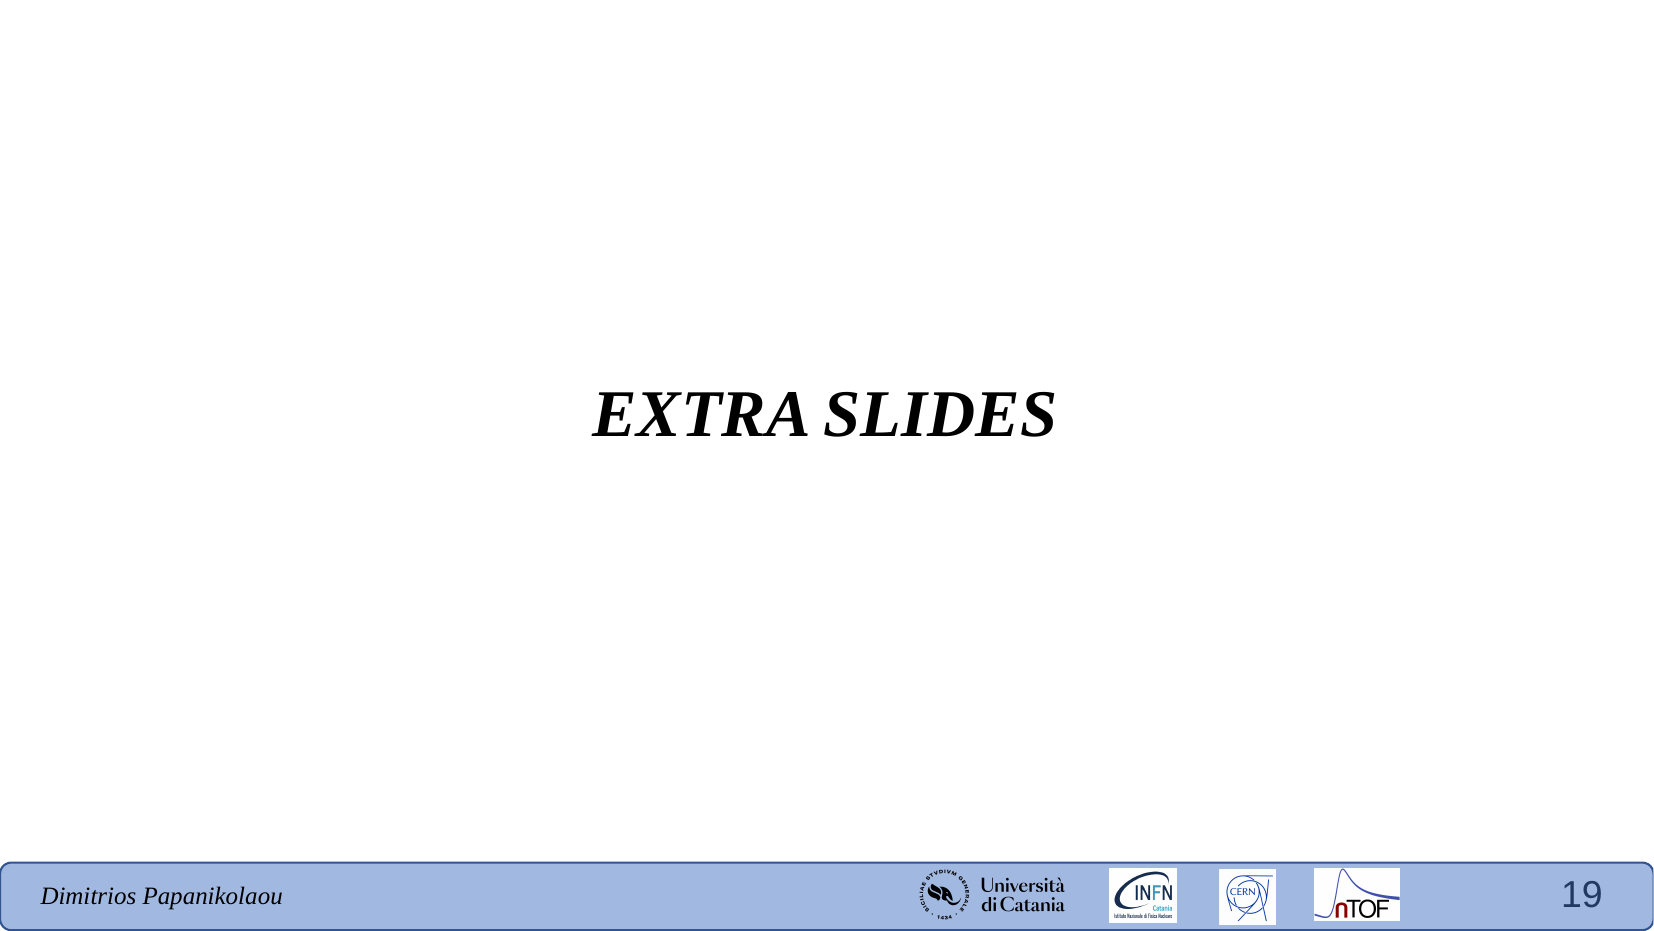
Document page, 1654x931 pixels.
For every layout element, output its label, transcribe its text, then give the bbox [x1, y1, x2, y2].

text_box Dimitrios Papanikolaou [11, 874, 312, 918]
picture [1109, 868, 1177, 923]
picture [898, 848, 1086, 931]
picture [1314, 868, 1400, 922]
picture [1219, 869, 1276, 925]
text_box [0, 862, 898, 931]
title EXTRA SLIDES [0, 315, 1651, 504]
text_box [1086, 862, 1654, 931]
